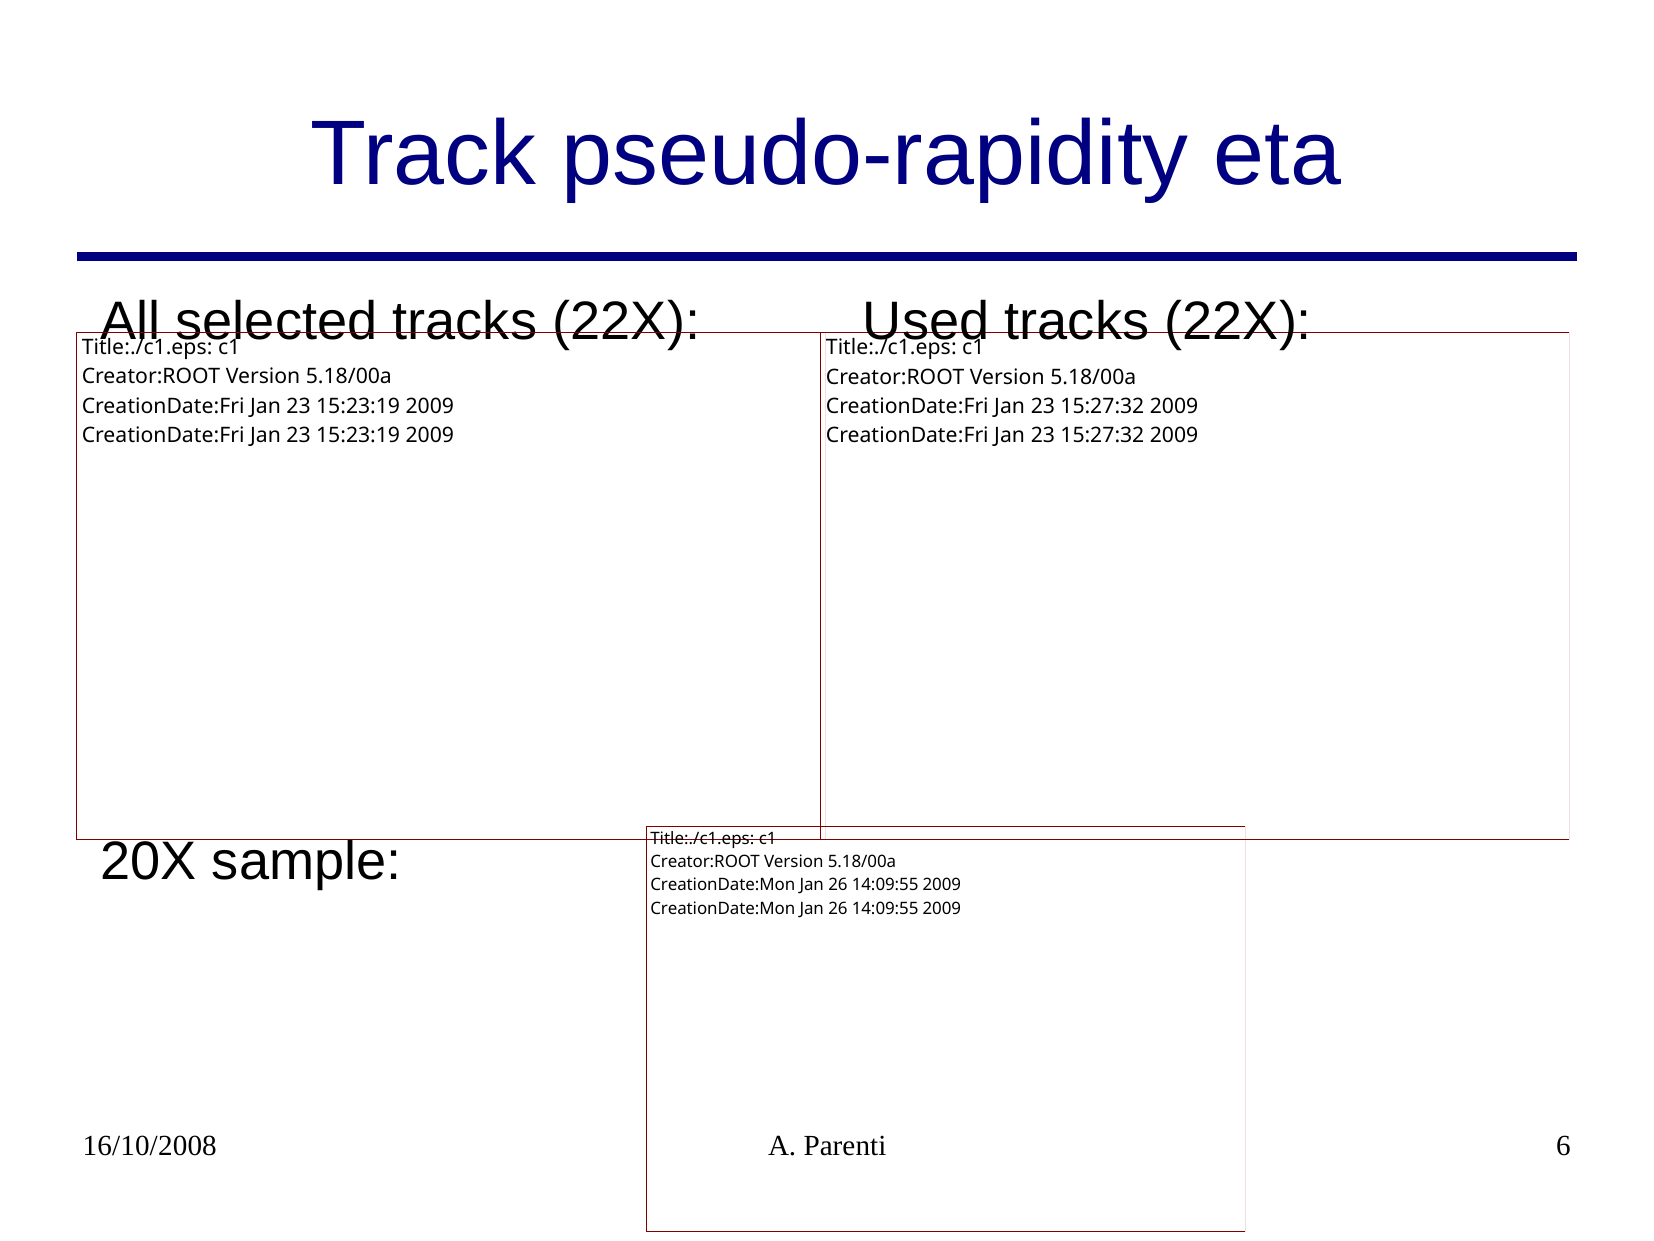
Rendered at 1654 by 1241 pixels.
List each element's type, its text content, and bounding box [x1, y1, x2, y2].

list All selected tracks (22X): 20X sample: [82, 290, 809, 330]
title Track pseudo-rapidity eta [82, 49, 1571, 257]
list All selected tracks (22X): 20X sample: [82, 840, 645, 1109]
picture [75, 330, 1246, 1232]
list Used tracks (22X): [845, 290, 1572, 1094]
